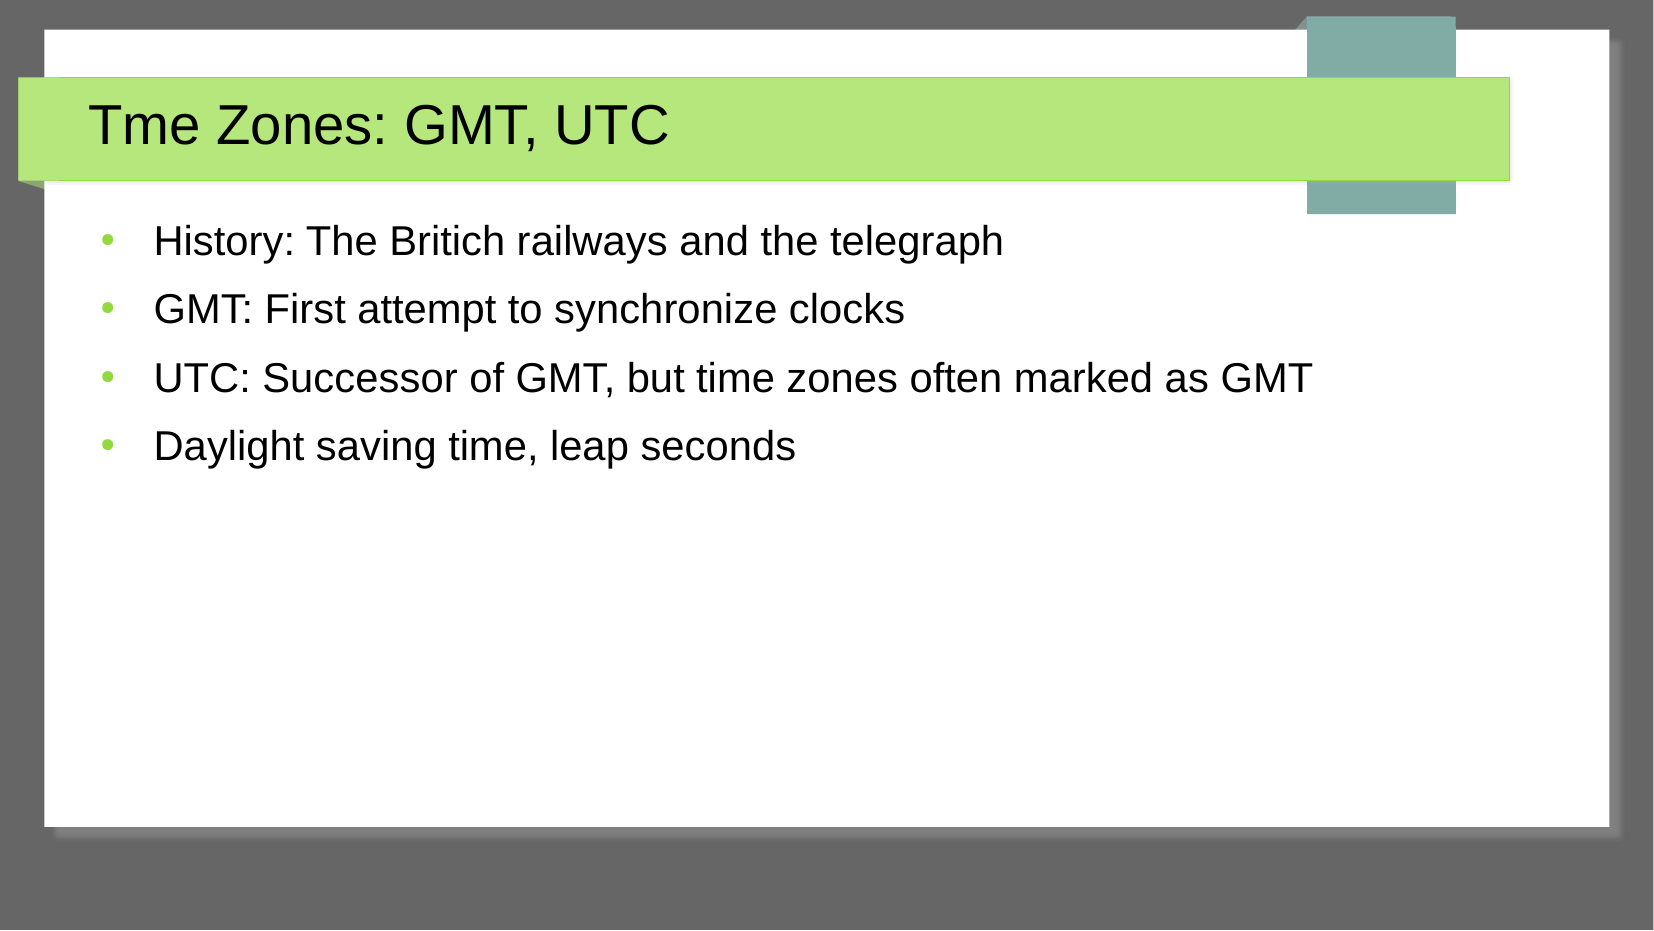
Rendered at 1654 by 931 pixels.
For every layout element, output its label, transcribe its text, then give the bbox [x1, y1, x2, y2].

title Tme Zones: GMT, UTC [88, 73, 1506, 178]
list History: The Britich railways and the telegraph GMT: First attempt to synchronize clocks UTC: Successor of GMT, but time zones often marked as GMT Daylight saving time, leap seconds [82, 217, 1571, 758]
